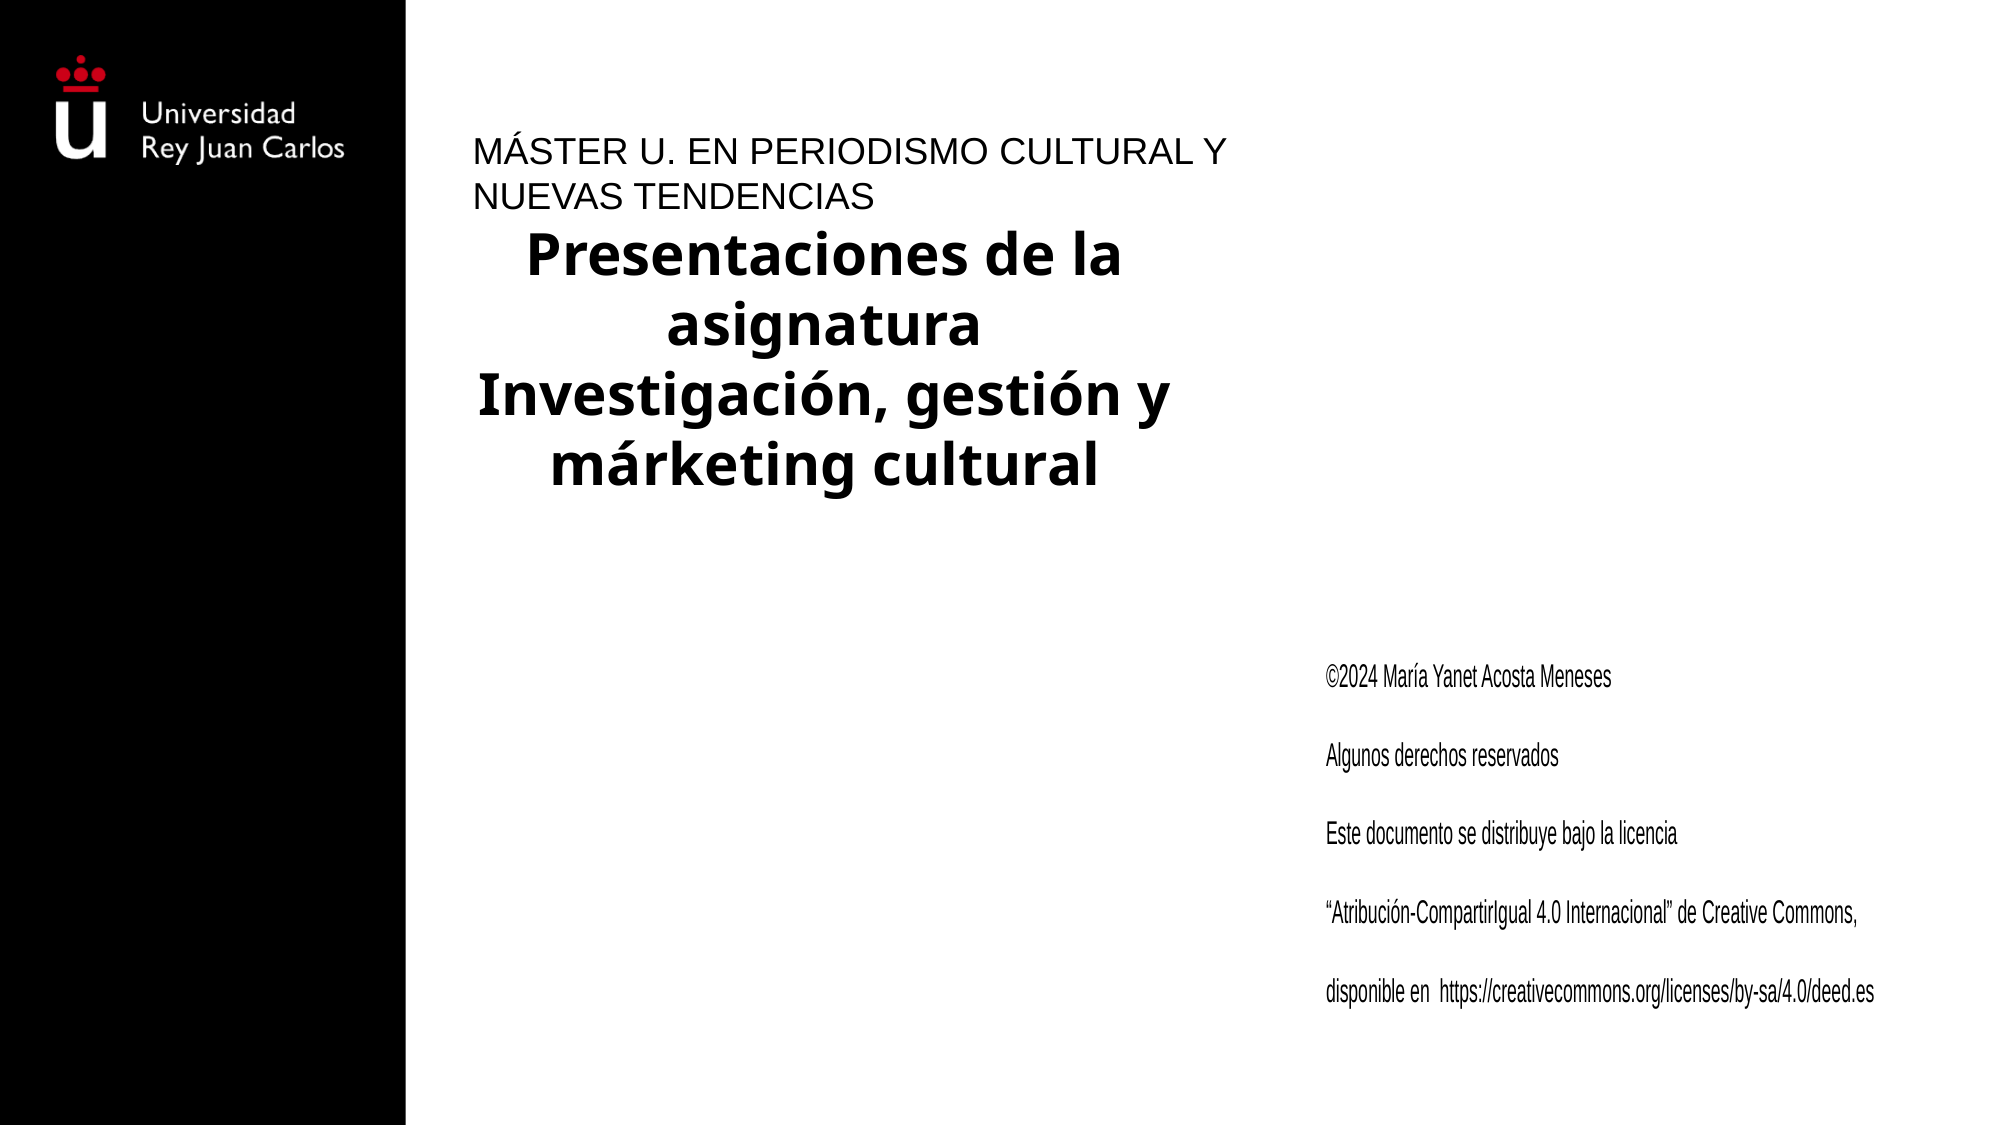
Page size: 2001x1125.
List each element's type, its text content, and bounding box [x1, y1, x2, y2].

subtitle Presentaciones de la asignatura Investigación, gestión y márketing cultural [442, 330, 1208, 384]
title MÁSTER U. EN PERIODISMO CULTURAL Y NUEVAS TENDENCIAS [472, 29, 1237, 217]
chart [1241, 501, 2000, 1041]
picture [55, 55, 345, 165]
